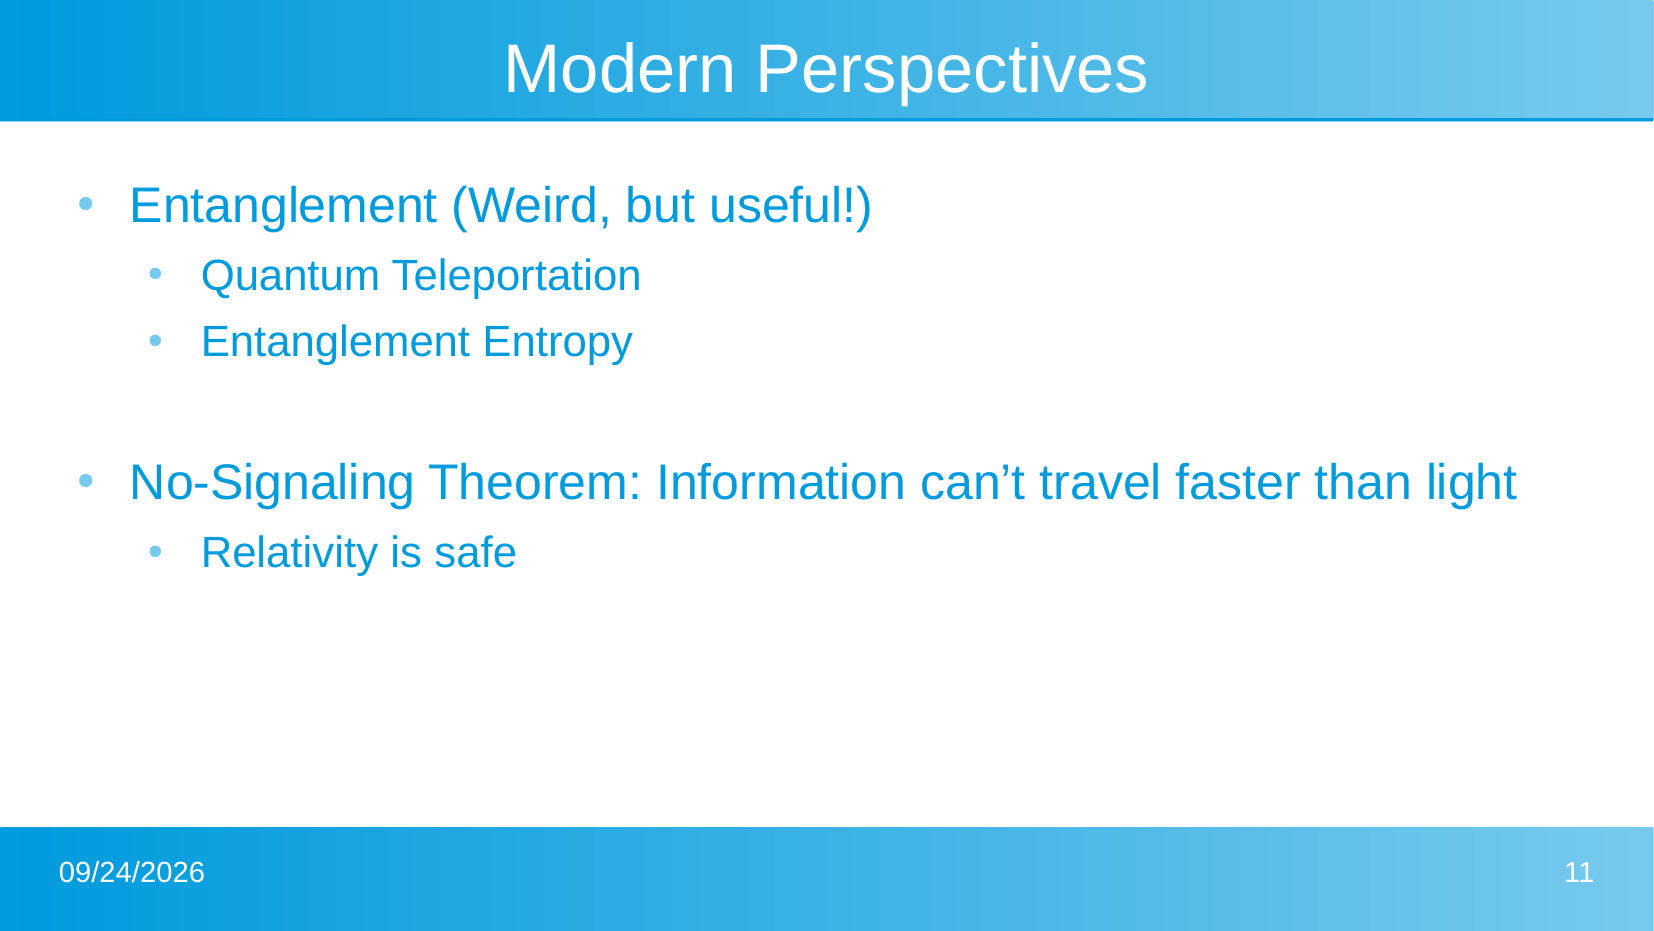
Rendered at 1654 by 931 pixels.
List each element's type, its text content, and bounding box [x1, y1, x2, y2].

list Entanglement (Weird, but useful!) Quantum Teleportation Entanglement Entropy No-Signaling Theorem: Information can’t travel faster than light Relativity is safe [59, 177, 1595, 768]
title Modern Perspectives [59, 29, 1595, 108]
